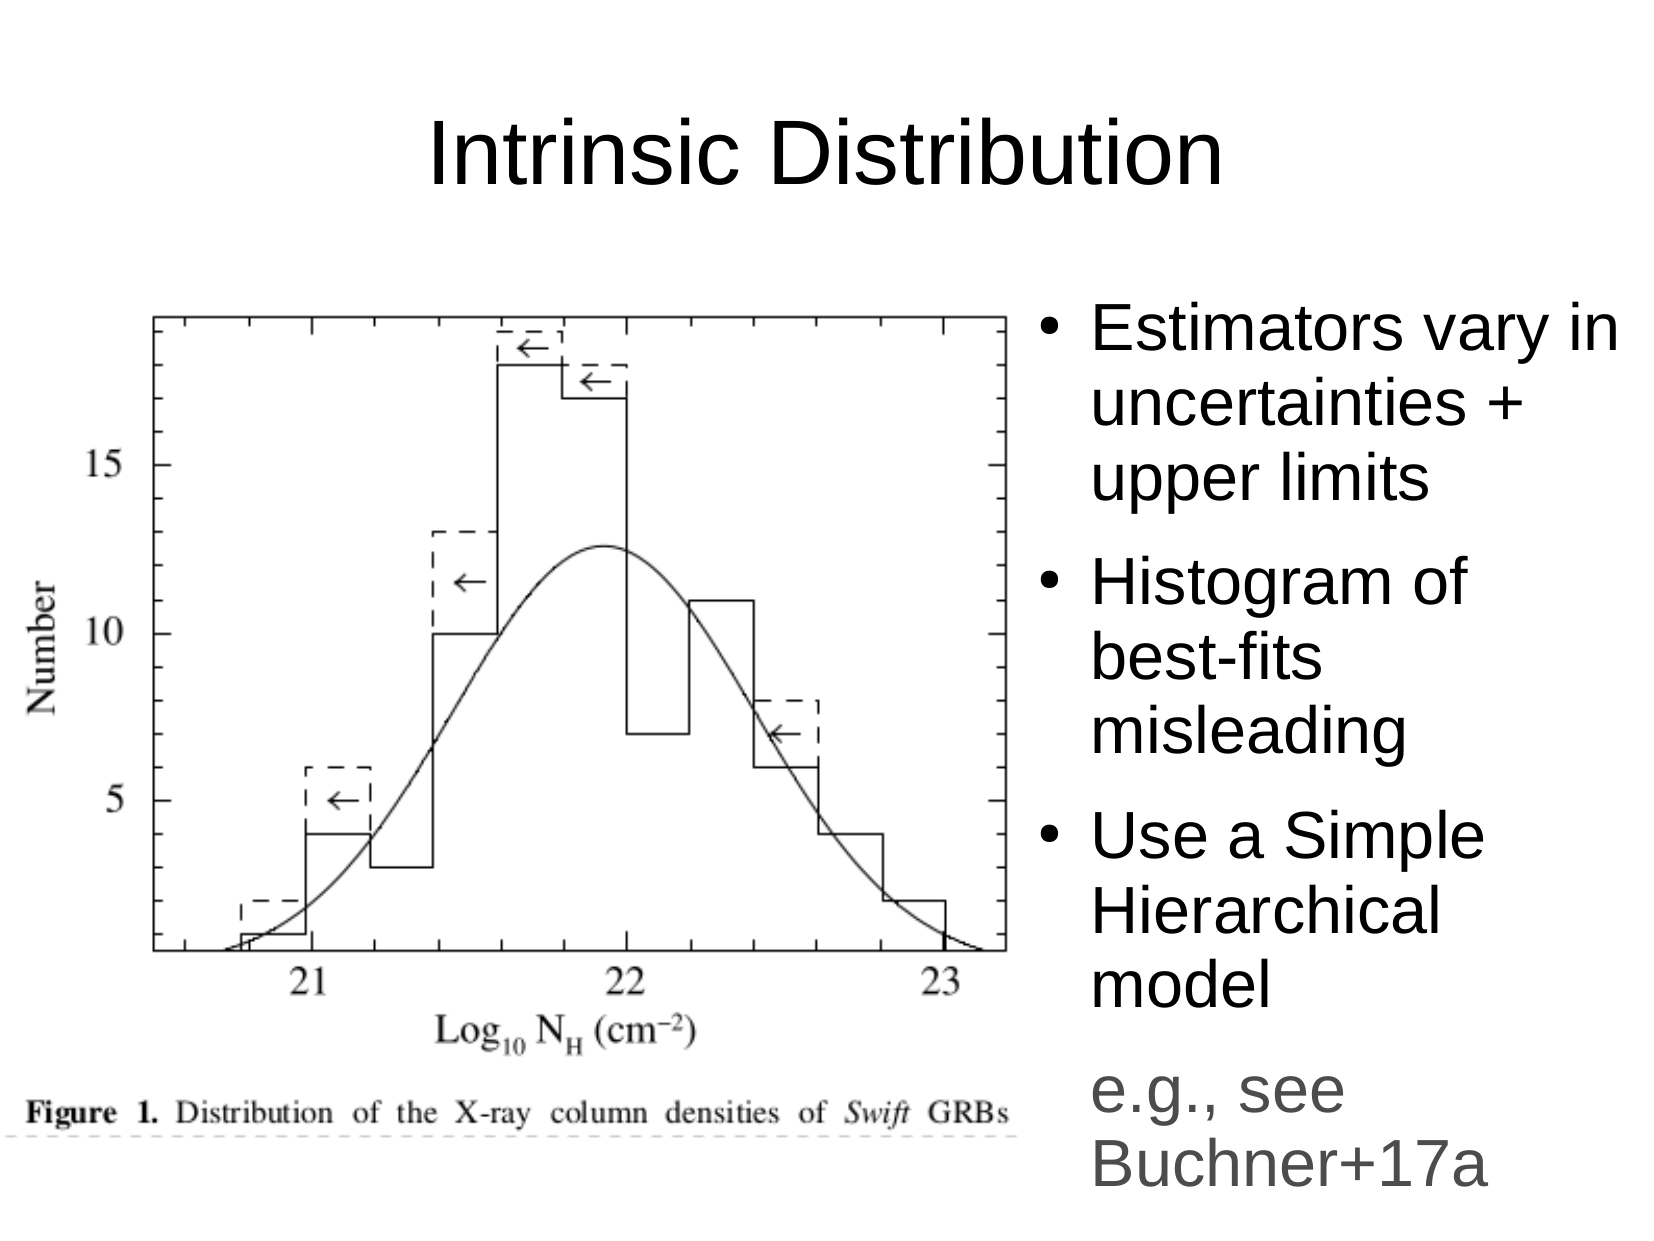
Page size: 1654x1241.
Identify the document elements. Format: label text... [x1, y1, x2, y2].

title Intrinsic Distribution [82, 49, 1571, 257]
picture [1, 302, 1021, 1141]
list Estimators vary in uncertainties + upper limits Histogram of best-fits misleading Use a Simple Hierarchical model e.g., see Buchner+17a [1020, 290, 1636, 1202]
